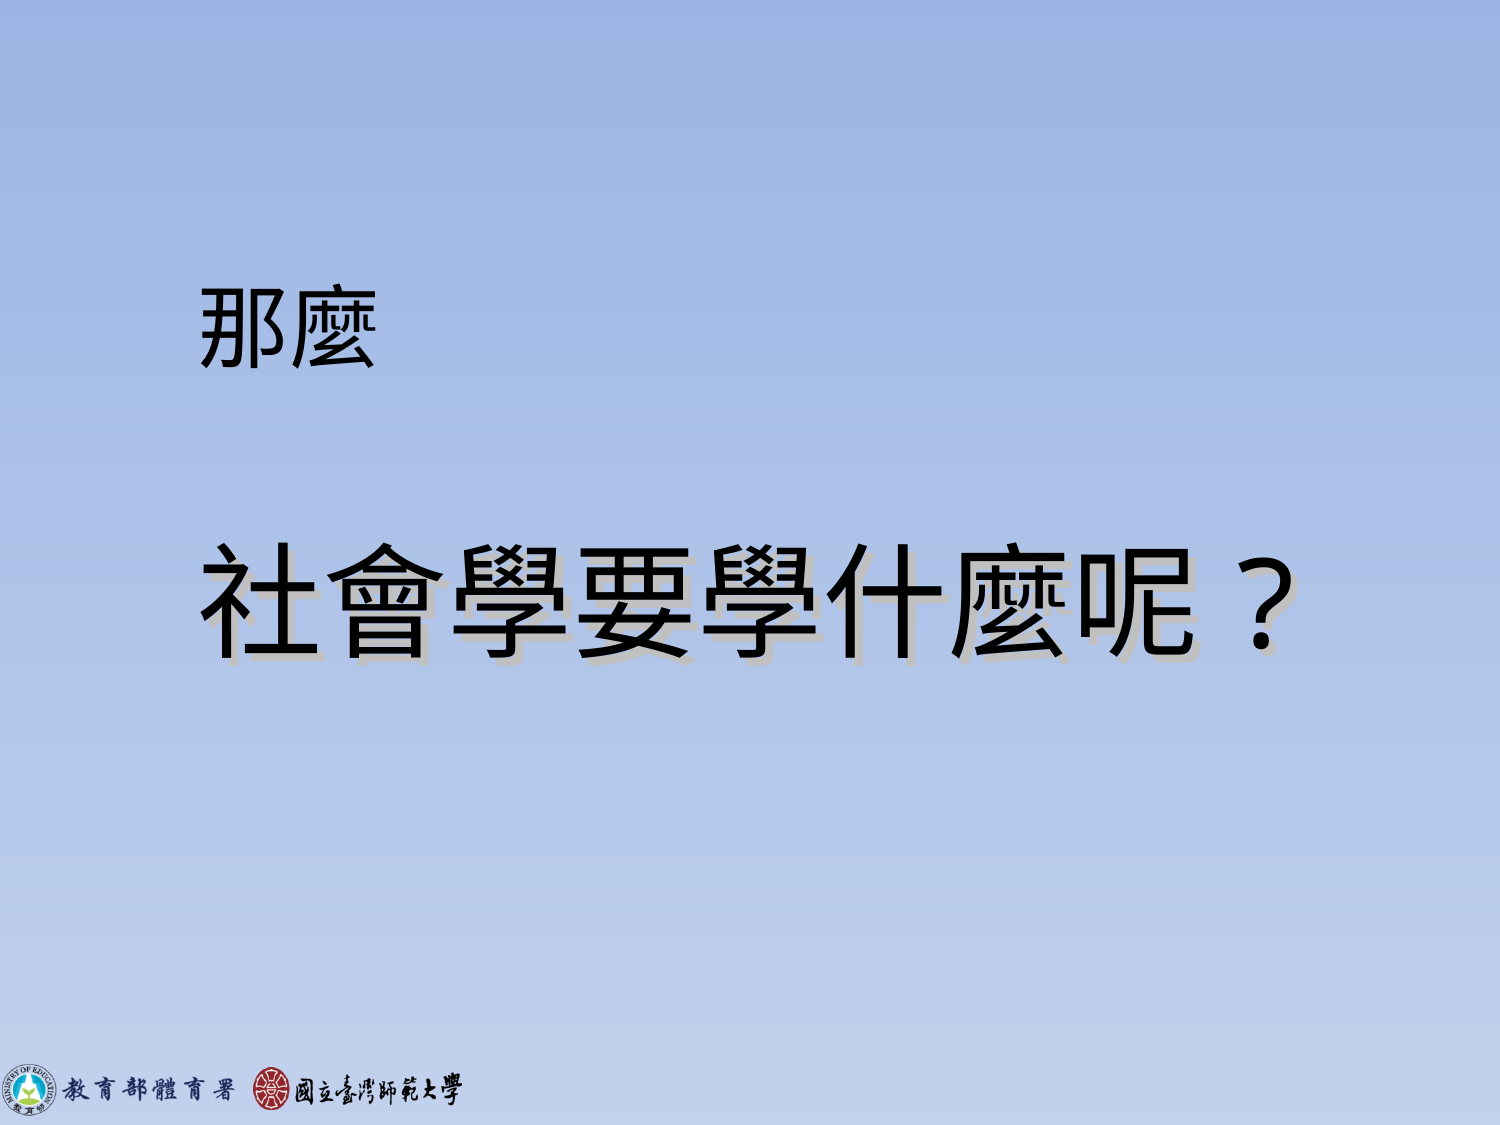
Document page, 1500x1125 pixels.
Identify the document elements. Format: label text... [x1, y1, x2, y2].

list 那麼 社會學要學什麼呢? [75, 262, 1426, 1005]
